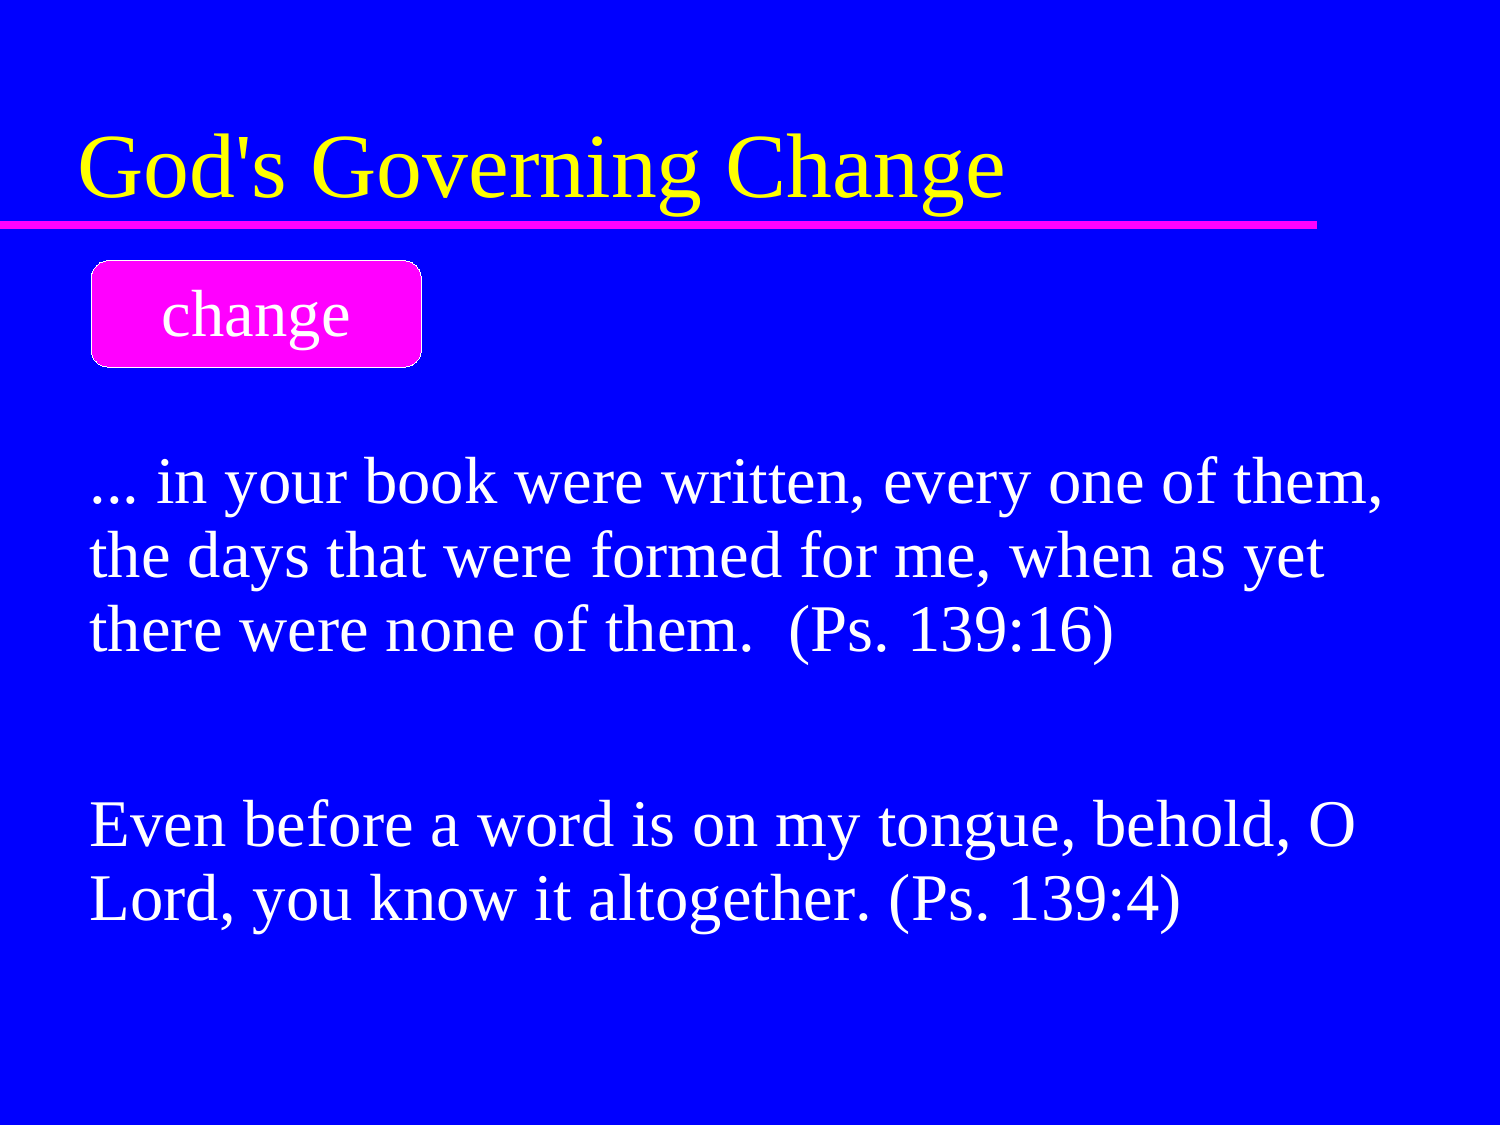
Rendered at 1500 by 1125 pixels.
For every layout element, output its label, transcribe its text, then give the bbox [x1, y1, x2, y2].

text_box Even before a word is on my tongue, behold, O Lord, you know it altogether. (Ps. 139:4) [74, 779, 1407, 943]
title God's Governing Change [62, 28, 1338, 225]
text_box change [91, 260, 422, 368]
text_box ... in your book were written, every one of them, the days that were formed for me, when as yet there were none of them. (Ps. 139:16) [74, 436, 1407, 674]
